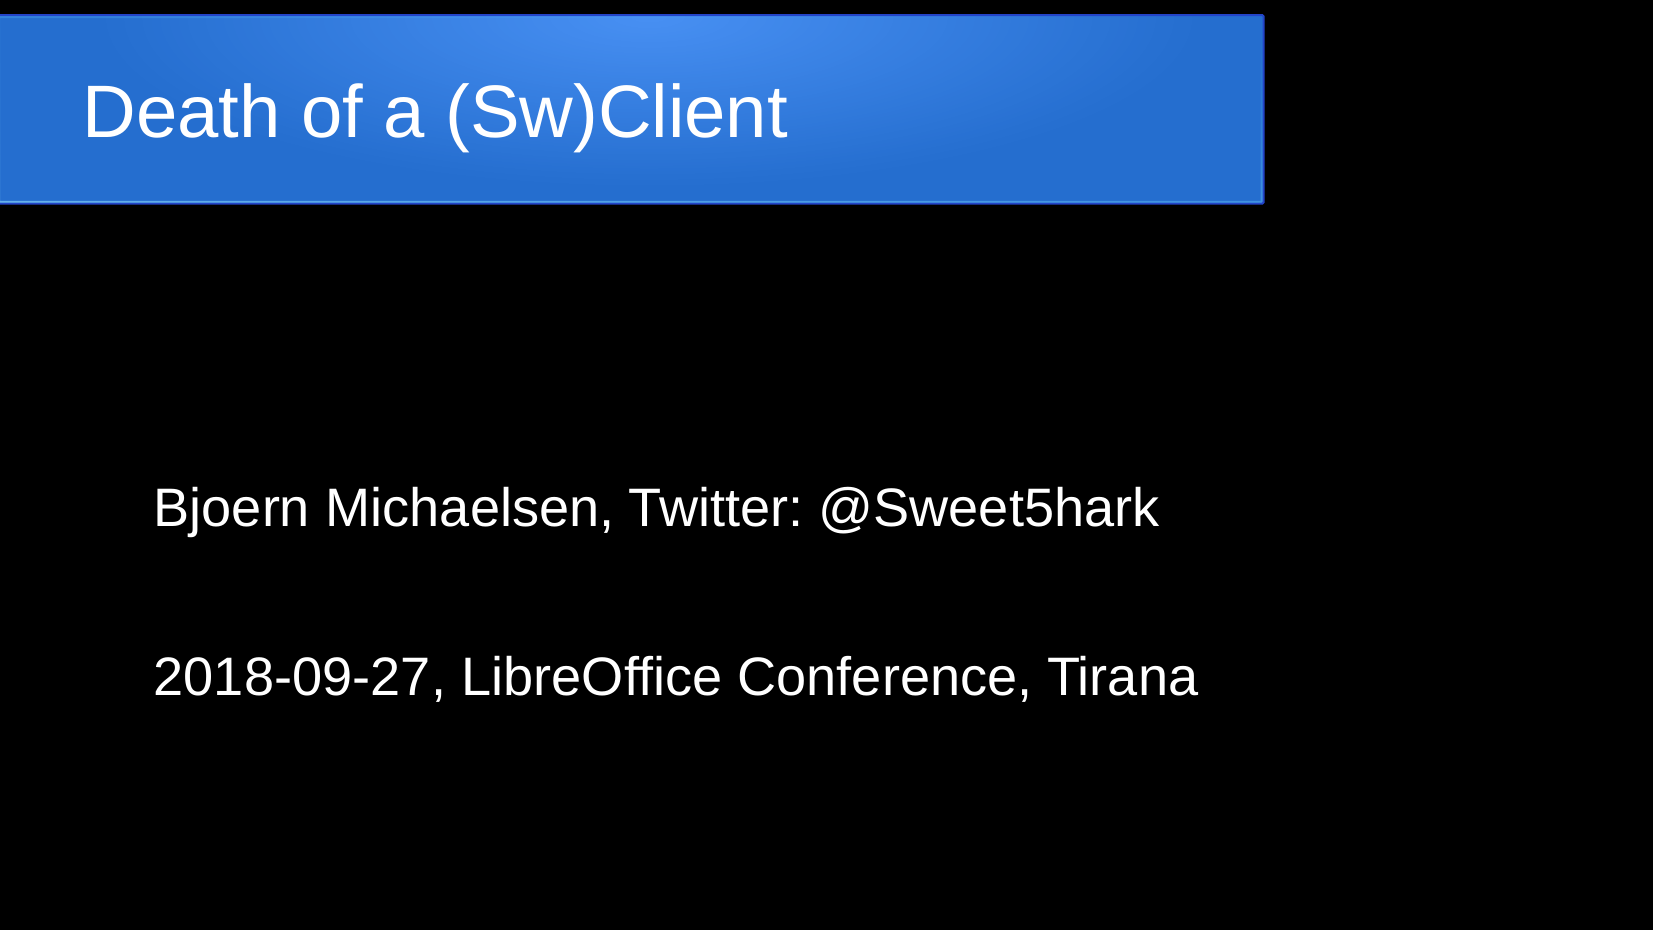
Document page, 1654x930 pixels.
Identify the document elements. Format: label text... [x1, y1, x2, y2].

title Death of a (Sw)Client [82, 35, 1234, 189]
list Bjoern Michaelsen, Twitter: @Sweet5hark 2018-09-27, LibreOffice Conference, Tirana [82, 224, 1571, 764]
